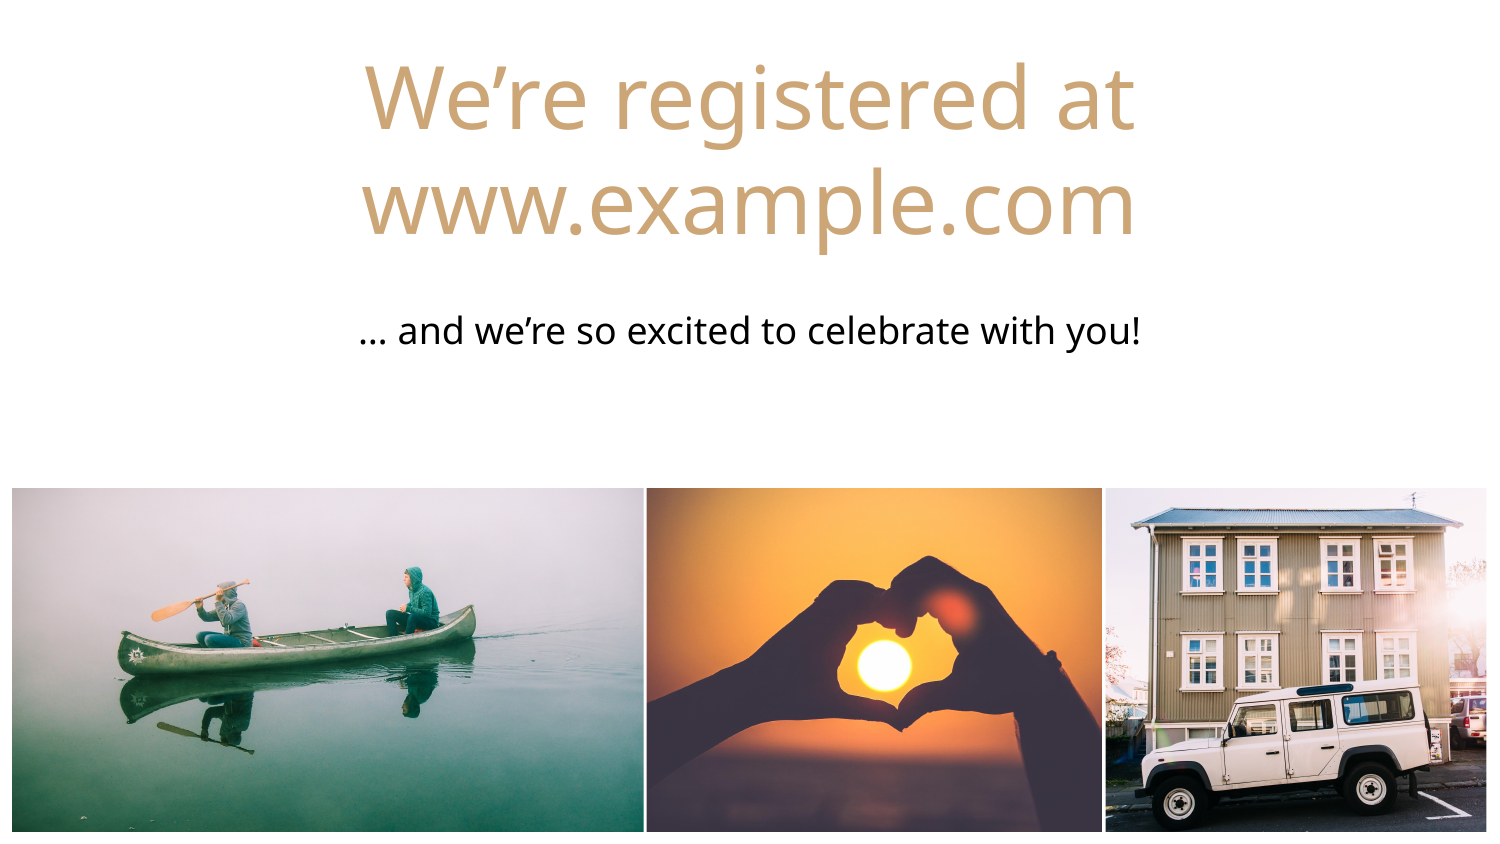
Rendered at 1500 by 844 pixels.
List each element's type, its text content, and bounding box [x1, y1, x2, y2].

picture [1105, 488, 1487, 832]
picture [646, 488, 1102, 832]
title We’re registered at www.example.com [51, 89, 1449, 267]
picture [12, 488, 644, 832]
list … and we’re so excited to celebrate with you! [51, 285, 1449, 375]
